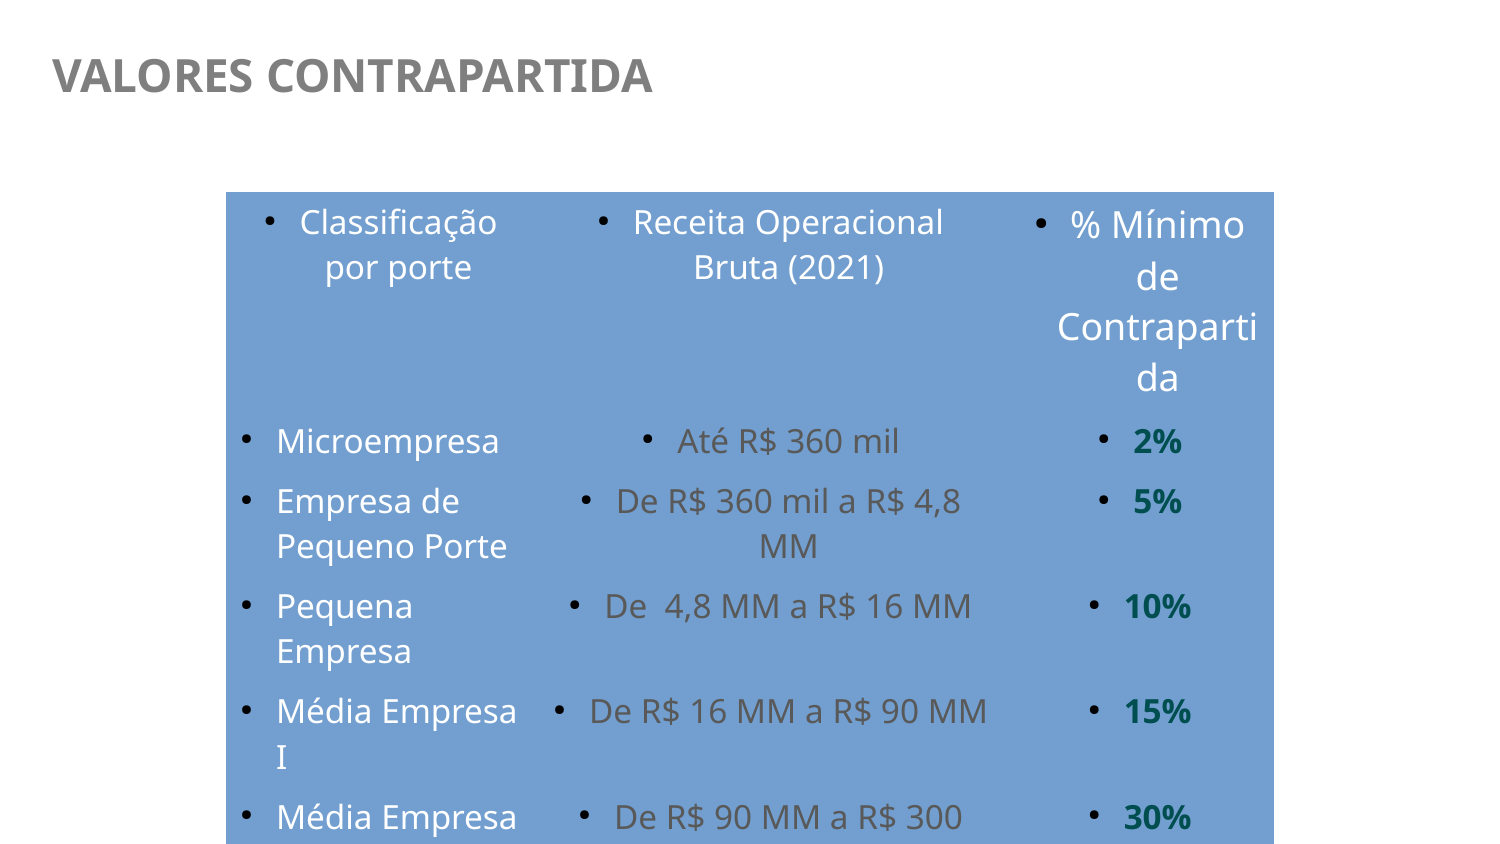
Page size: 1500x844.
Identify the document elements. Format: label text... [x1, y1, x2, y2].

table_header % Mínimo de Contrapartida [1006, 192, 1274, 410]
table_cell 15% [1006, 681, 1274, 786]
table_cell Média Empresa II [226, 786, 536, 844]
table_header Classificação por porte [226, 192, 536, 410]
table_cell 30% [1006, 786, 1274, 844]
table_cell 5% [1006, 470, 1274, 576]
text_box VALORES CONTRAPARTIDA [37, 12, 1454, 147]
table_cell Até R$ 360 mil [536, 410, 1006, 470]
table_cell Pequena Empresa [226, 576, 536, 681]
table_cell Microempresa [226, 410, 536, 470]
table_cell 2% [1006, 410, 1274, 470]
table_cell Média Empresa I [226, 681, 536, 786]
table_cell Empresa de Pequeno Porte [226, 470, 536, 576]
table_cell De R$ 360 mil a R$ 4,8 MM [536, 470, 1006, 576]
table_cell De R$ 90 MM a R$ 300 MM [536, 786, 1006, 844]
table_cell De 4,8 MM a R$ 16 MM [536, 576, 1006, 681]
table_header Receita Operacional Bruta (2021) [536, 192, 1006, 410]
table_cell 10% [1006, 576, 1274, 681]
table_cell De R$ 16 MM a R$ 90 MM [536, 681, 1006, 786]
